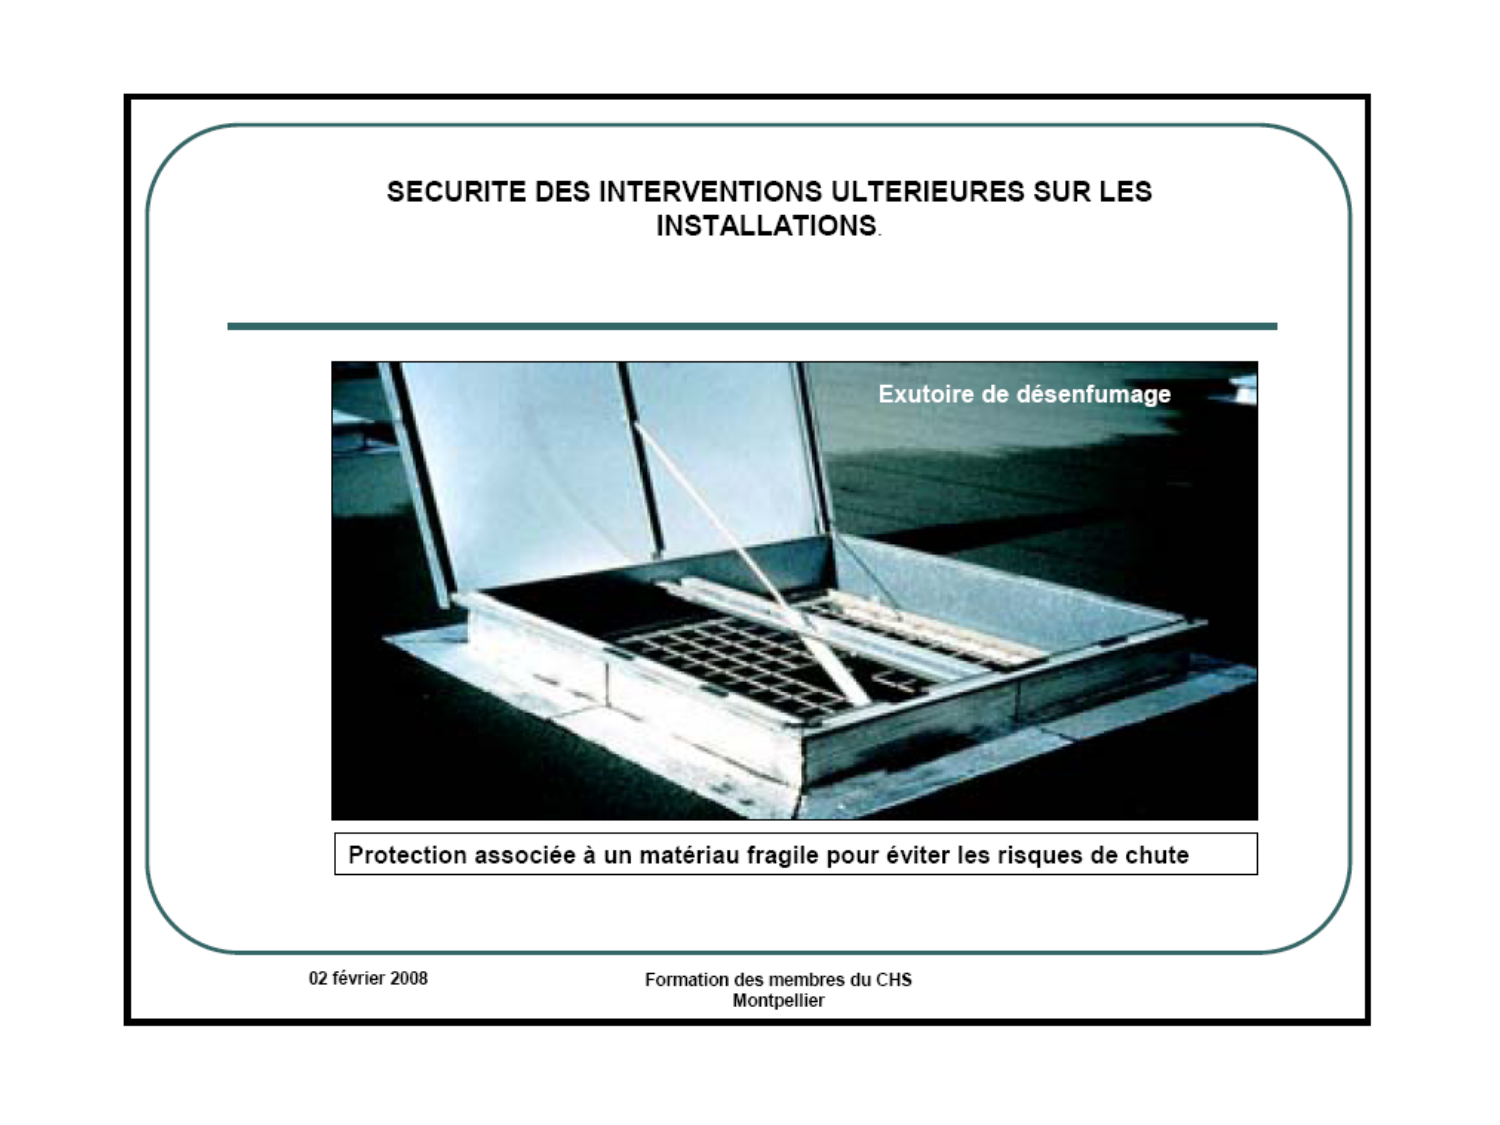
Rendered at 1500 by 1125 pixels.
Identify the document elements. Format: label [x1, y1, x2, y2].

picture [118, 88, 1382, 1037]
